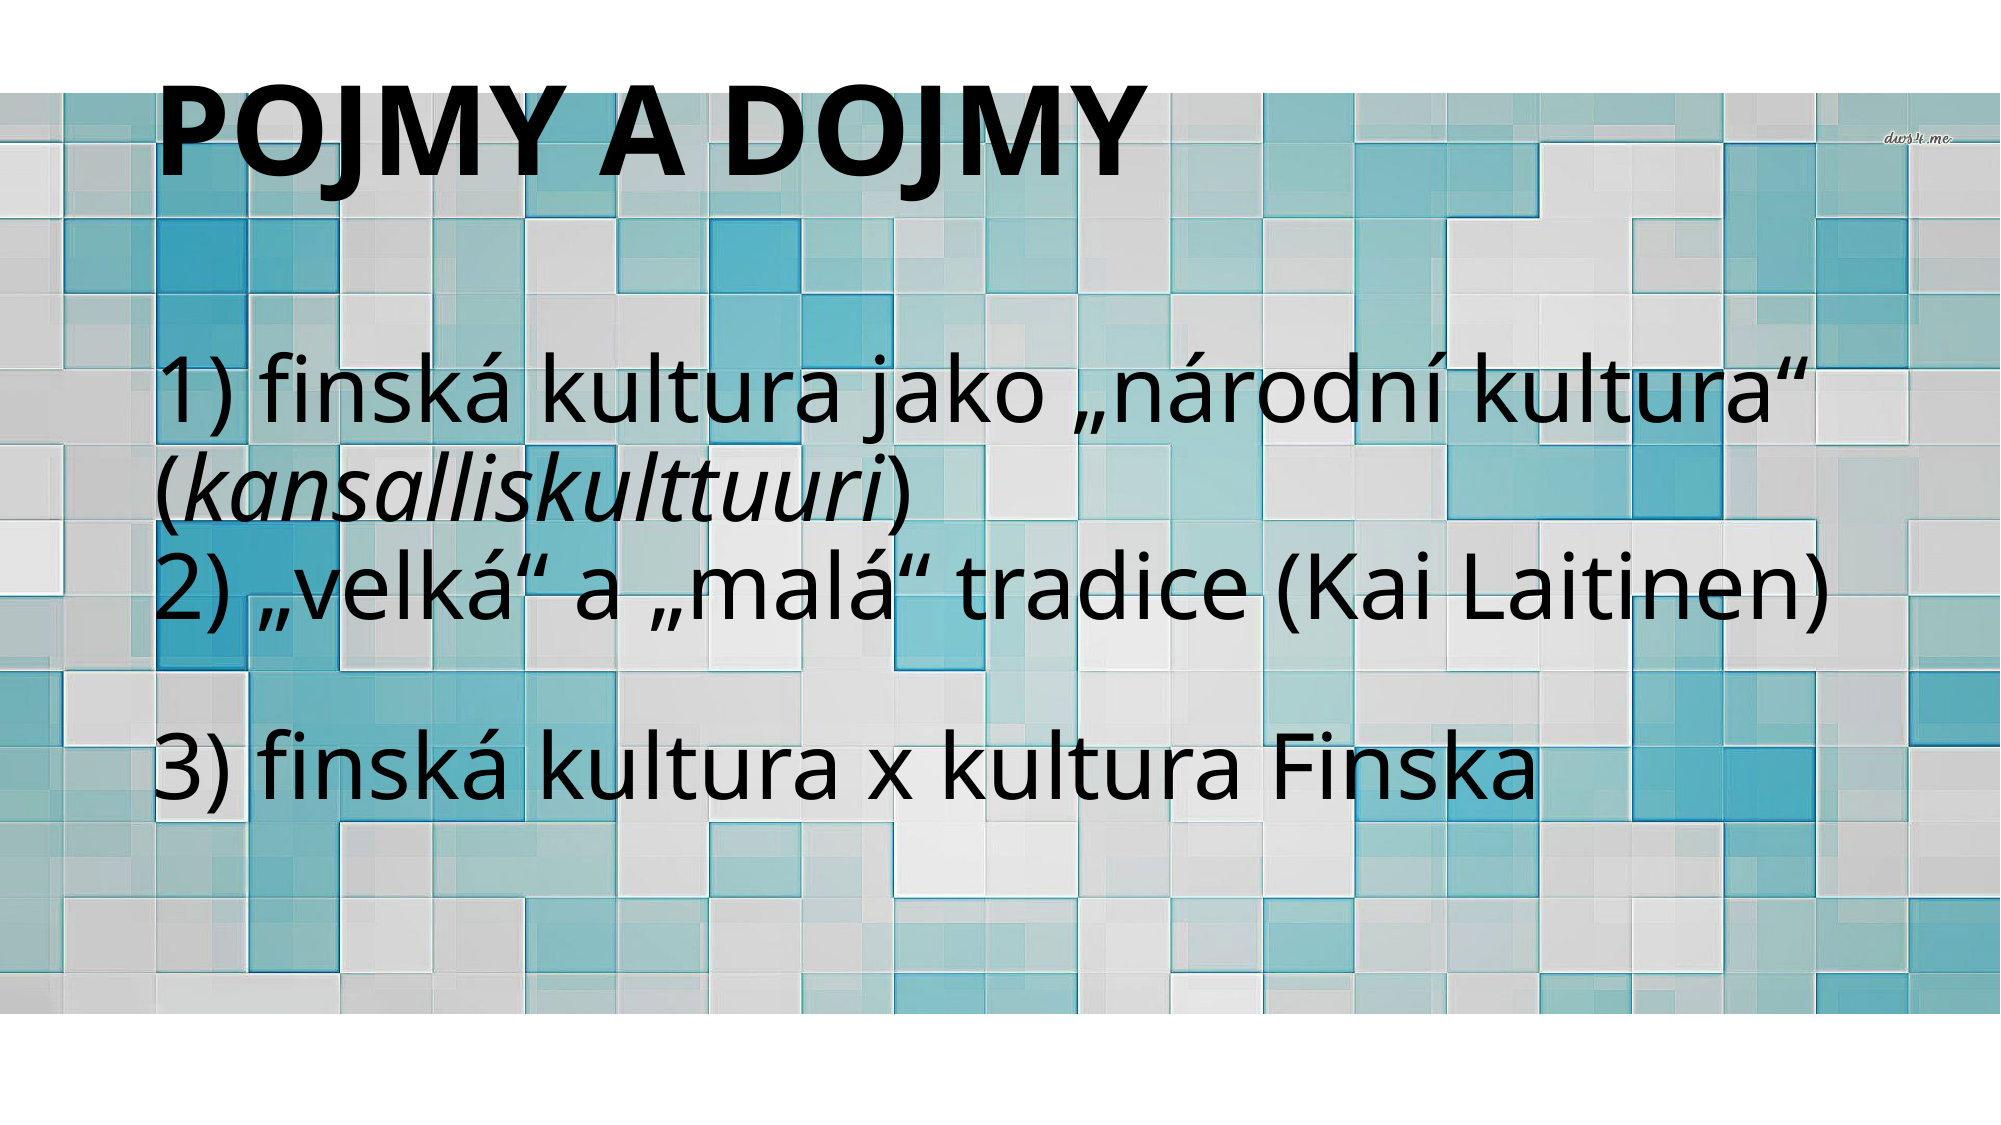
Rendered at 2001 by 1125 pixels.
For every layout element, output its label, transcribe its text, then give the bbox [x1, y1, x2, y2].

text_box 1) finská kultura jako „národní kultura“ (kansalliskulttuuri) [139, 335, 1865, 598]
picture [0, 93, 2000, 1014]
text_box 3) finská kultura x kultura Finska [137, 677, 1863, 864]
text_box 2) „velká“ a „malá“ tradice (Kai Laitinen) [137, 466, 1863, 677]
title Pojmy a dojmy [137, 59, 1863, 278]
